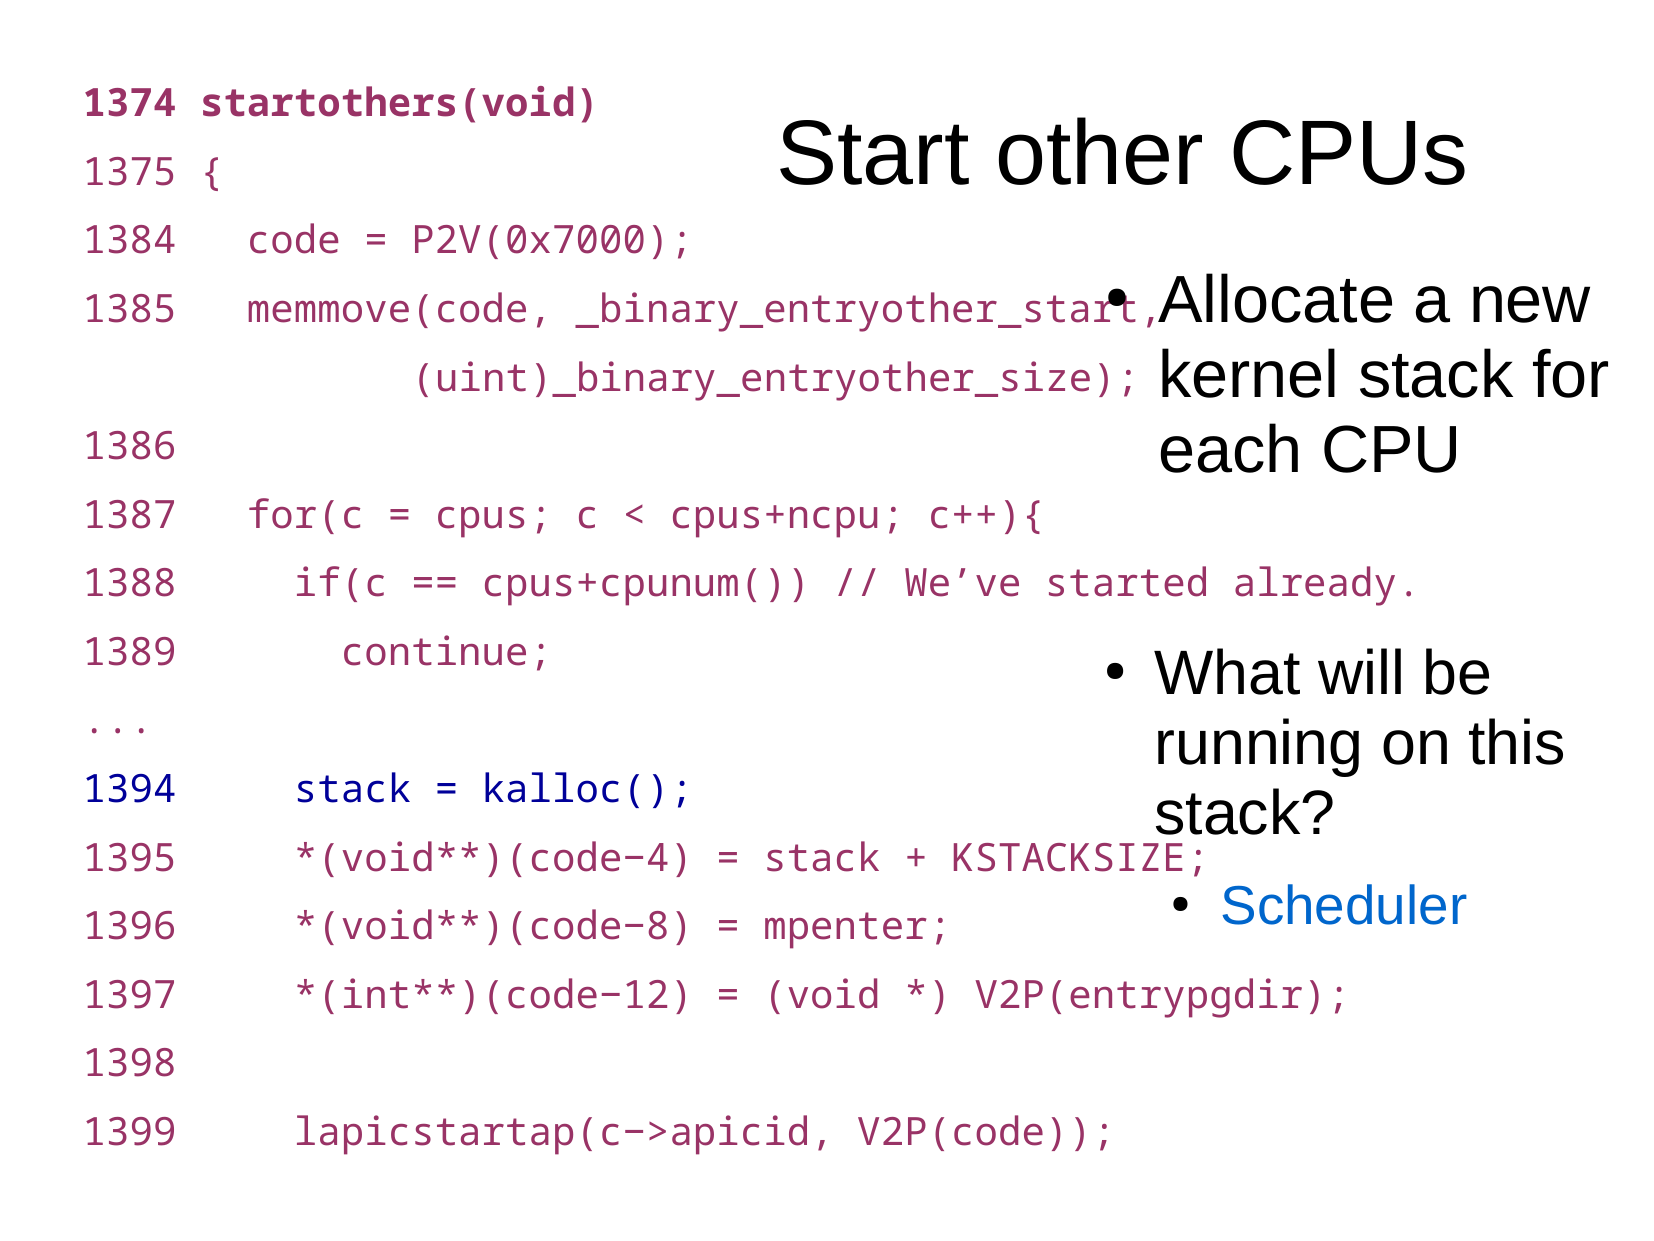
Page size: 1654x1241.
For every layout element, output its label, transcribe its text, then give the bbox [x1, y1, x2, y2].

list What will be running on this stack? Scheduler [1087, 637, 1613, 938]
list Allocate a new kernel stack for each CPU [1087, 262, 1613, 563]
list 1374 startothers(void) 1375 { 1384 code = P2V(0x7000); 1385 memmove(code, _binary_entryother_start, (uint)_binary_entryother_size); 1386 1387 for(c = cpus; c < cpus+ncpu; c++){ 1388 if(c == cpus+cpunum()) // We’ve started already. 1389 continue; ... 1394 stack = kalloc(); 1395 *(void**)(code−4) = stack + KSTACKSIZE; 1396 *(void**)(code−8) = mpenter; 1397 *(int**)(code−12) = (void *) V2P(entrypgdir); 1398 1399 lapicstartap(c−>apicid, V2P(code)); [82, 75, 1571, 1163]
title Start other CPUs [675, 49, 1571, 257]
